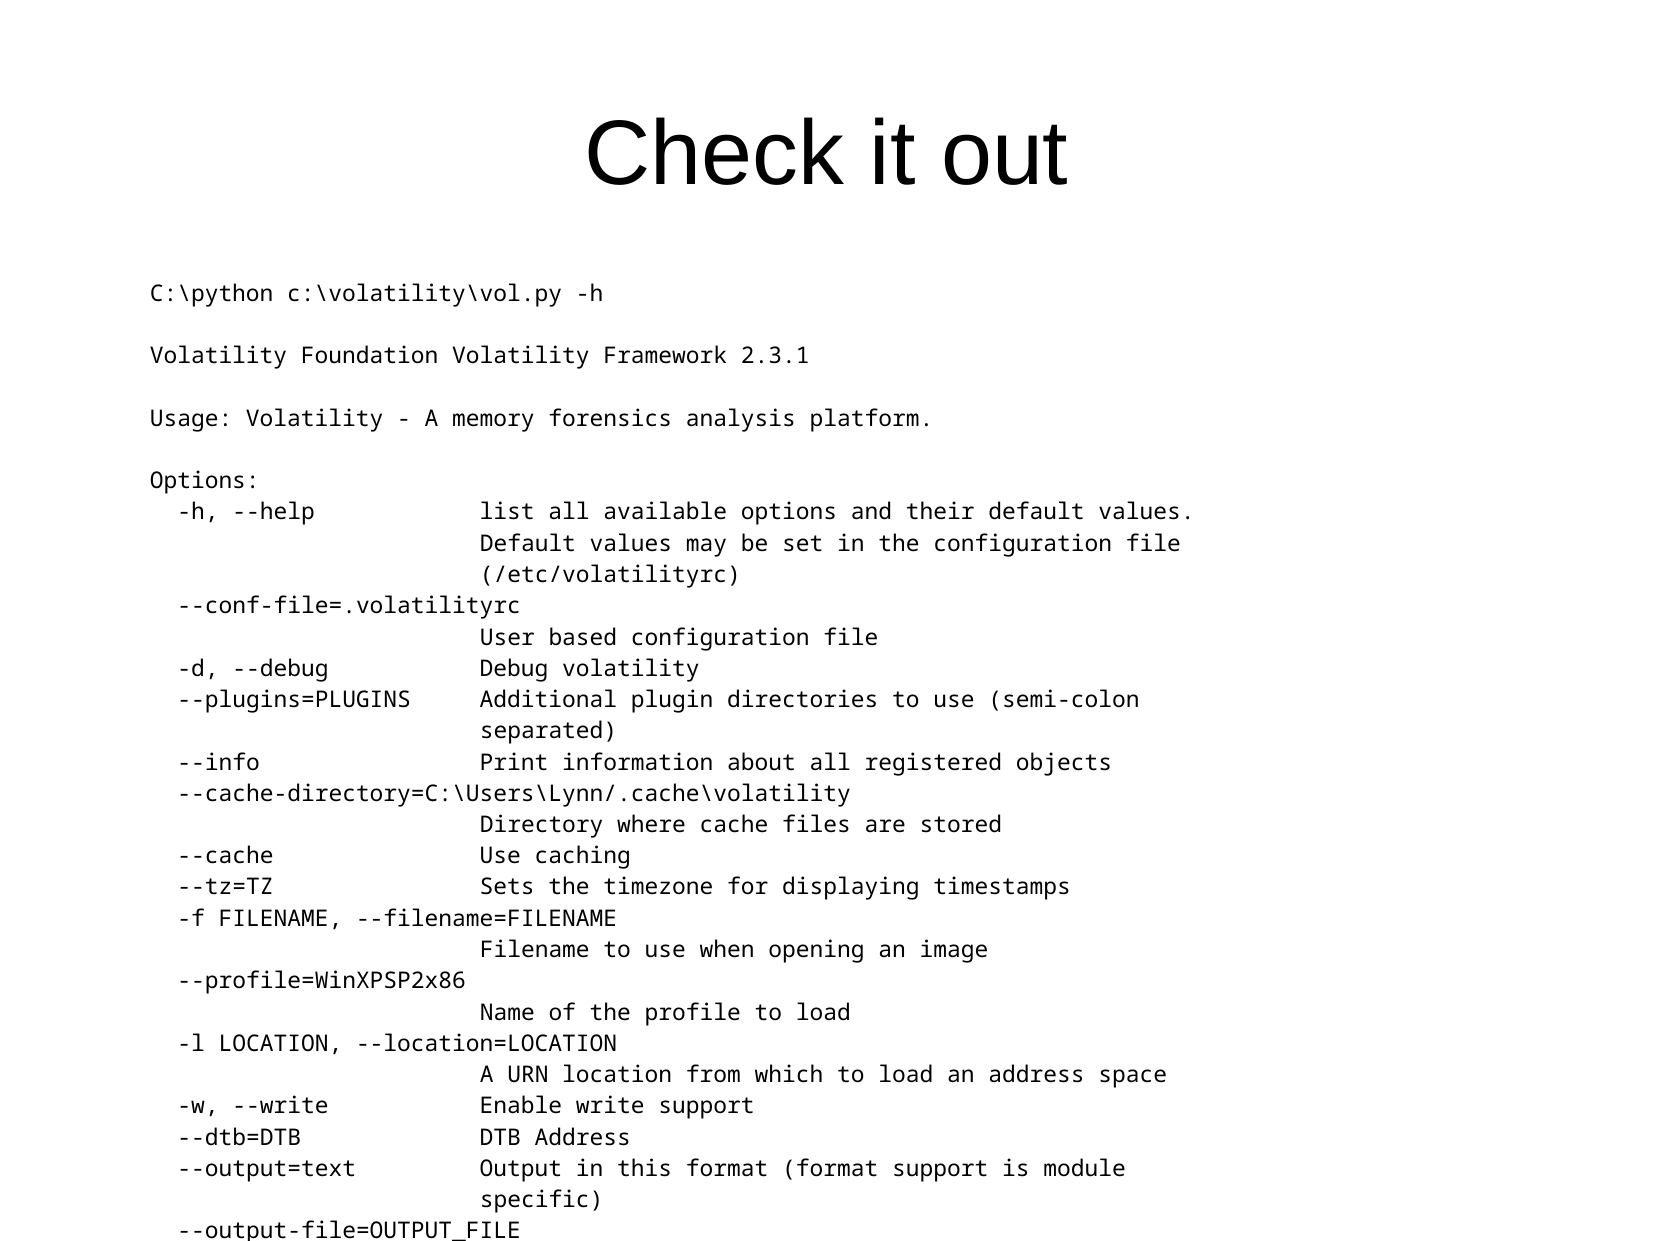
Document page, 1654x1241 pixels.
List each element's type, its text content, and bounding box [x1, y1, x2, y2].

text_box C:\python c:\volatility\vol.py -h Volatility Foundation Volatility Framework 2.3.1 Usage: Volatility - A memory forensics analysis platform. Options: -h, --help list all available options and their default values. Default values may be set in the configuration file (/etc/volatilityrc) --conf-file=.volatilityrc User based configuration file -d, --debug Debug volatility --plugins=PLUGINS Additional plugin directories to use (semi-colon separated) --info Print information about all registered objects --cache-directory=C:\Users\Lynn/.cache\volatility Directory where cache files are stored --cache Use caching --tz=TZ Sets the timezone for displaying timestamps -f FILENAME, --filename=FILENAME Filename to use when opening an image --profile=WinXPSP2x86 Name of the profile to load -l LOCATION, --location=LOCATION A URN location from which to load an address space -w, --write Enable write support --dtb=DTB DTB Address --output=text Output in this format (format support is module specific) --output-file=OUTPUT_FILE write output in this file -v, --verbose Verbose information --shift=SHIFT Mac KASLR shift address -g KDBG, --kdbg=KDBG Specify a specific KDBG virtual address -k KPCR, --kpcr=KPCR Specify a specific KPCR address [135, 269, 1210, 1203]
title Check it out [82, 49, 1571, 257]
